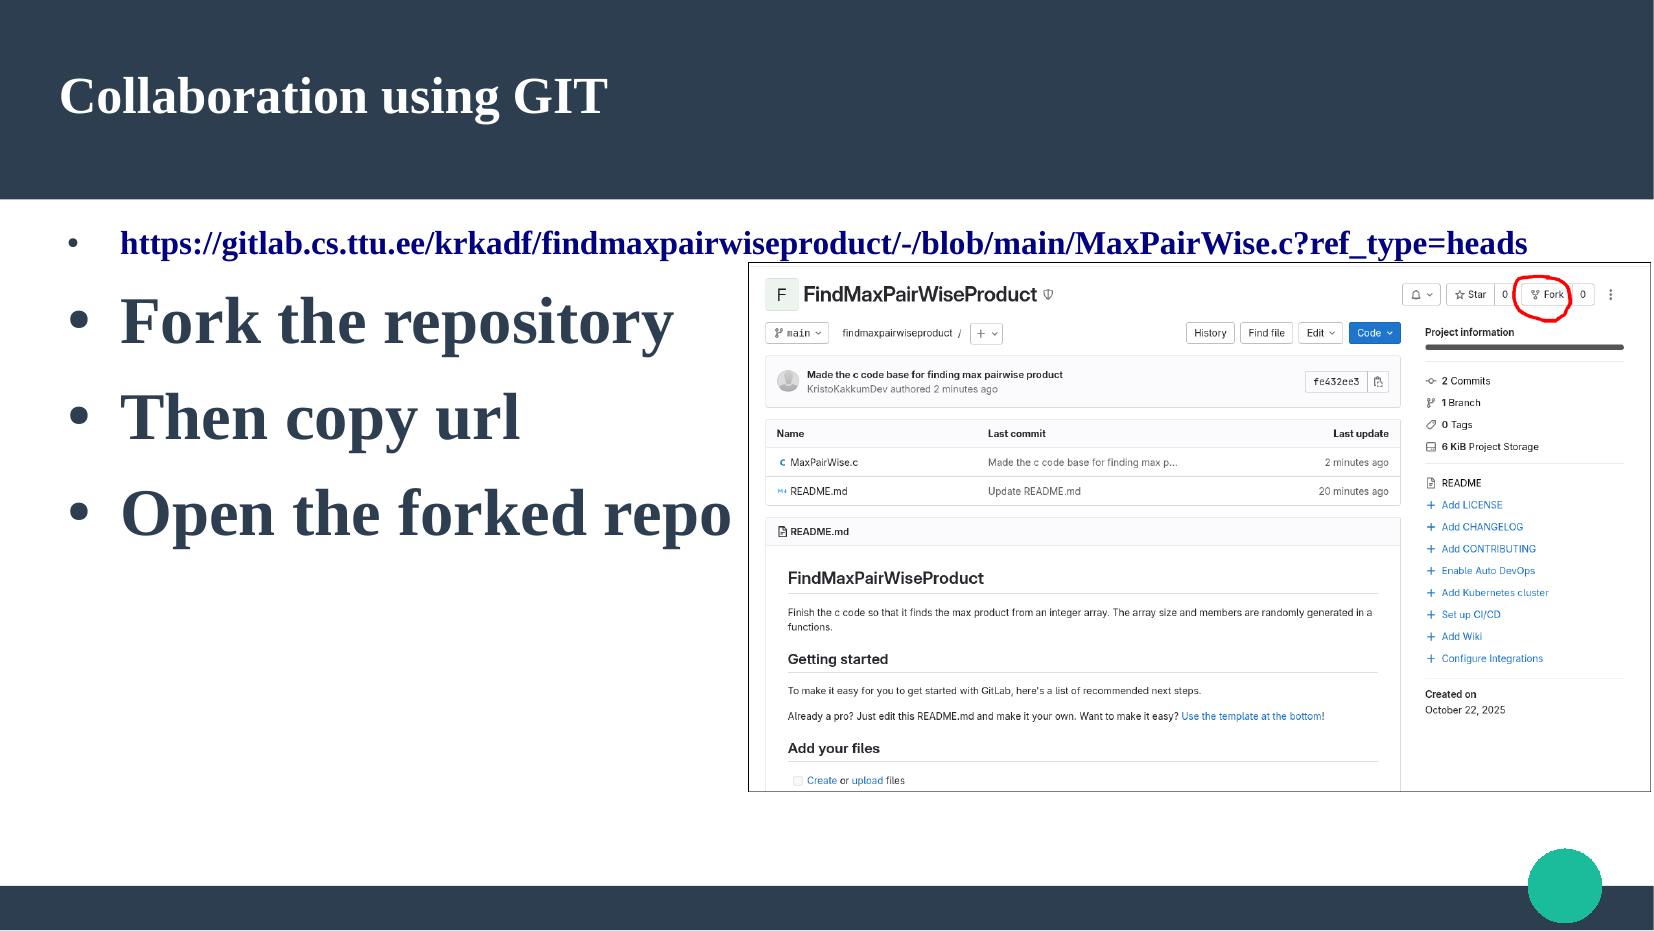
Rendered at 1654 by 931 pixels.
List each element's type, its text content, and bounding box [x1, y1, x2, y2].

title Collaboration using GIT [59, 37, 1595, 155]
picture [748, 262, 1651, 792]
list https://gitlab.cs.ttu.ee/krkadf/findmaxpairwiseproduct/-/blob/main/MaxPairWise.c?ref_type=heads Fork the repository Then copy url Open the forked repo [49, 225, 1538, 765]
